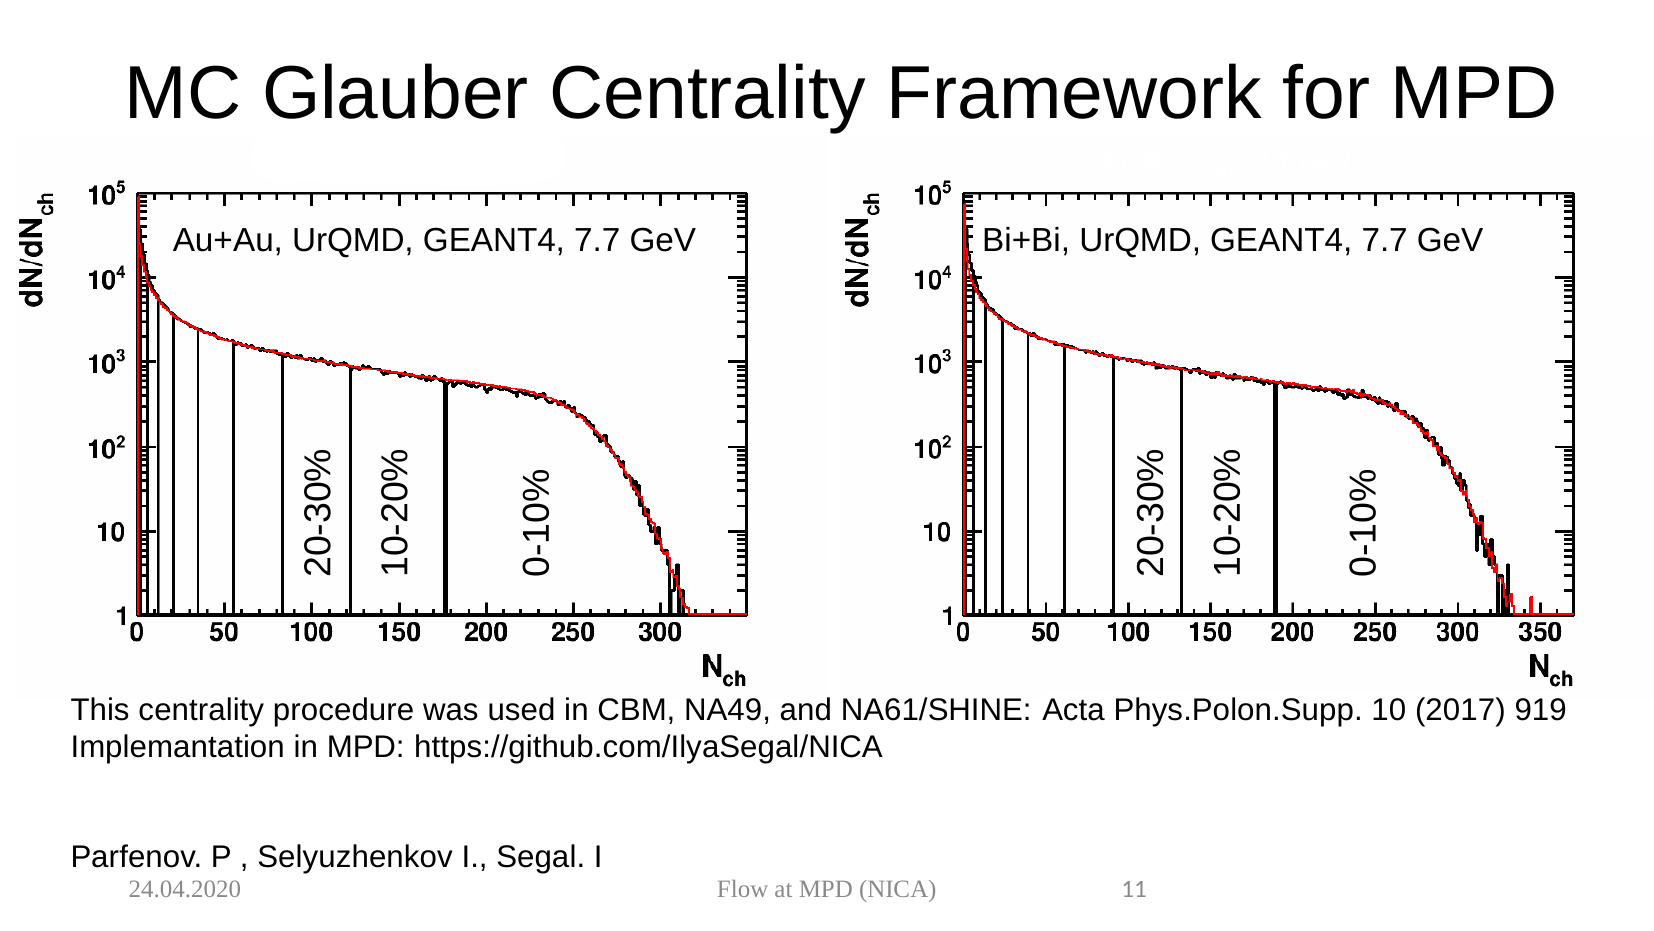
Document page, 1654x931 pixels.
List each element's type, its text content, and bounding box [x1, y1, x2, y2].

text_box MC Glauber Centrality Framework for MPD [97, 10, 1586, 166]
text_box 20-30% [285, 420, 343, 593]
text_box 20-30% [1118, 420, 1176, 593]
text_box 10-20% [362, 420, 420, 593]
text_box 4 [1106, 862, 1602, 912]
text_box Au+Au, UrQMD, GEANT4, 7.7 GeV [158, 210, 779, 268]
picture [15, 136, 827, 701]
text_box 24.04.2020 [113, 862, 486, 912]
text_box This centrality procedure was used in CBM, NA49, and NA61/SHINE: Acta Phys.Polon.Supp. 10 (2017) 919 Implemantation in MPD: https://github.com/IlyaSegal/NICA [55, 681, 1586, 836]
text_box Parfenov. P , Selyuzhenkov I., Segal. I [55, 836, 1049, 887]
text_box 10-20% [1195, 420, 1252, 593]
text_box 0-10% [504, 438, 561, 593]
text_box Bi+Bi, UrQMD, GEANT4, 7.7 GeV [967, 210, 1563, 268]
text_box Flow at MPD (NICA) [547, 862, 1106, 912]
picture [841, 136, 1654, 700]
text_box 0-10% [1330, 433, 1388, 593]
